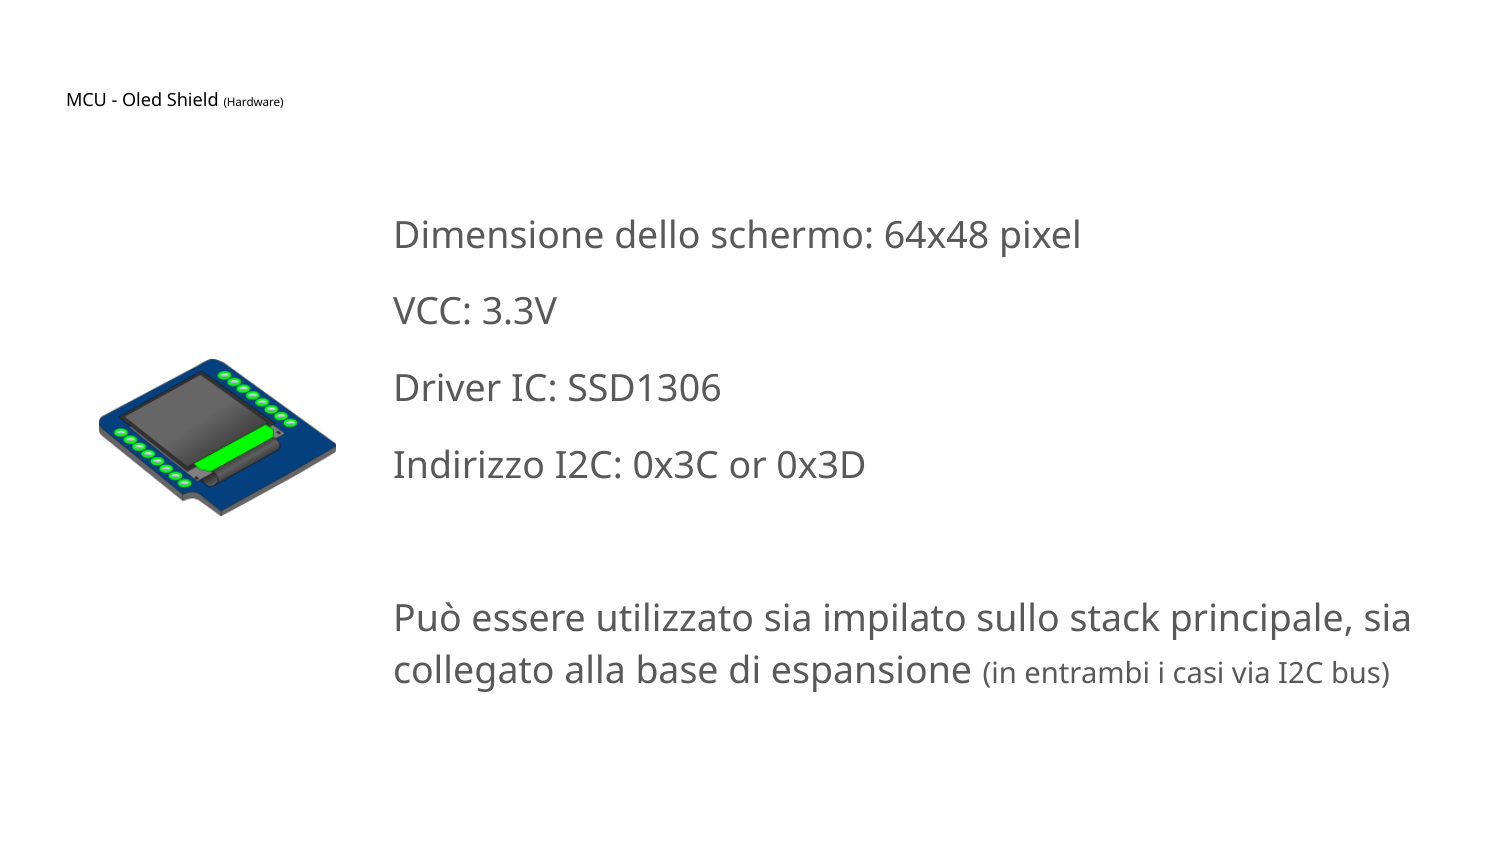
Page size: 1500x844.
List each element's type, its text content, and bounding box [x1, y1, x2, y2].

title MCU - Oled Shield (Hardware) [51, 72, 1449, 167]
list Dimensione dello schermo: 64x48 pixel VCC: 3.3V Driver IC: SSD1306 Indirizzo I2C: 0x3C or 0x3D Può essere utilizzato sia impilato sullo stack principale, sia collegato alla base di espansione (in entrambi i casi via I2C bus) [378, 189, 1449, 750]
picture [99, 359, 336, 516]
